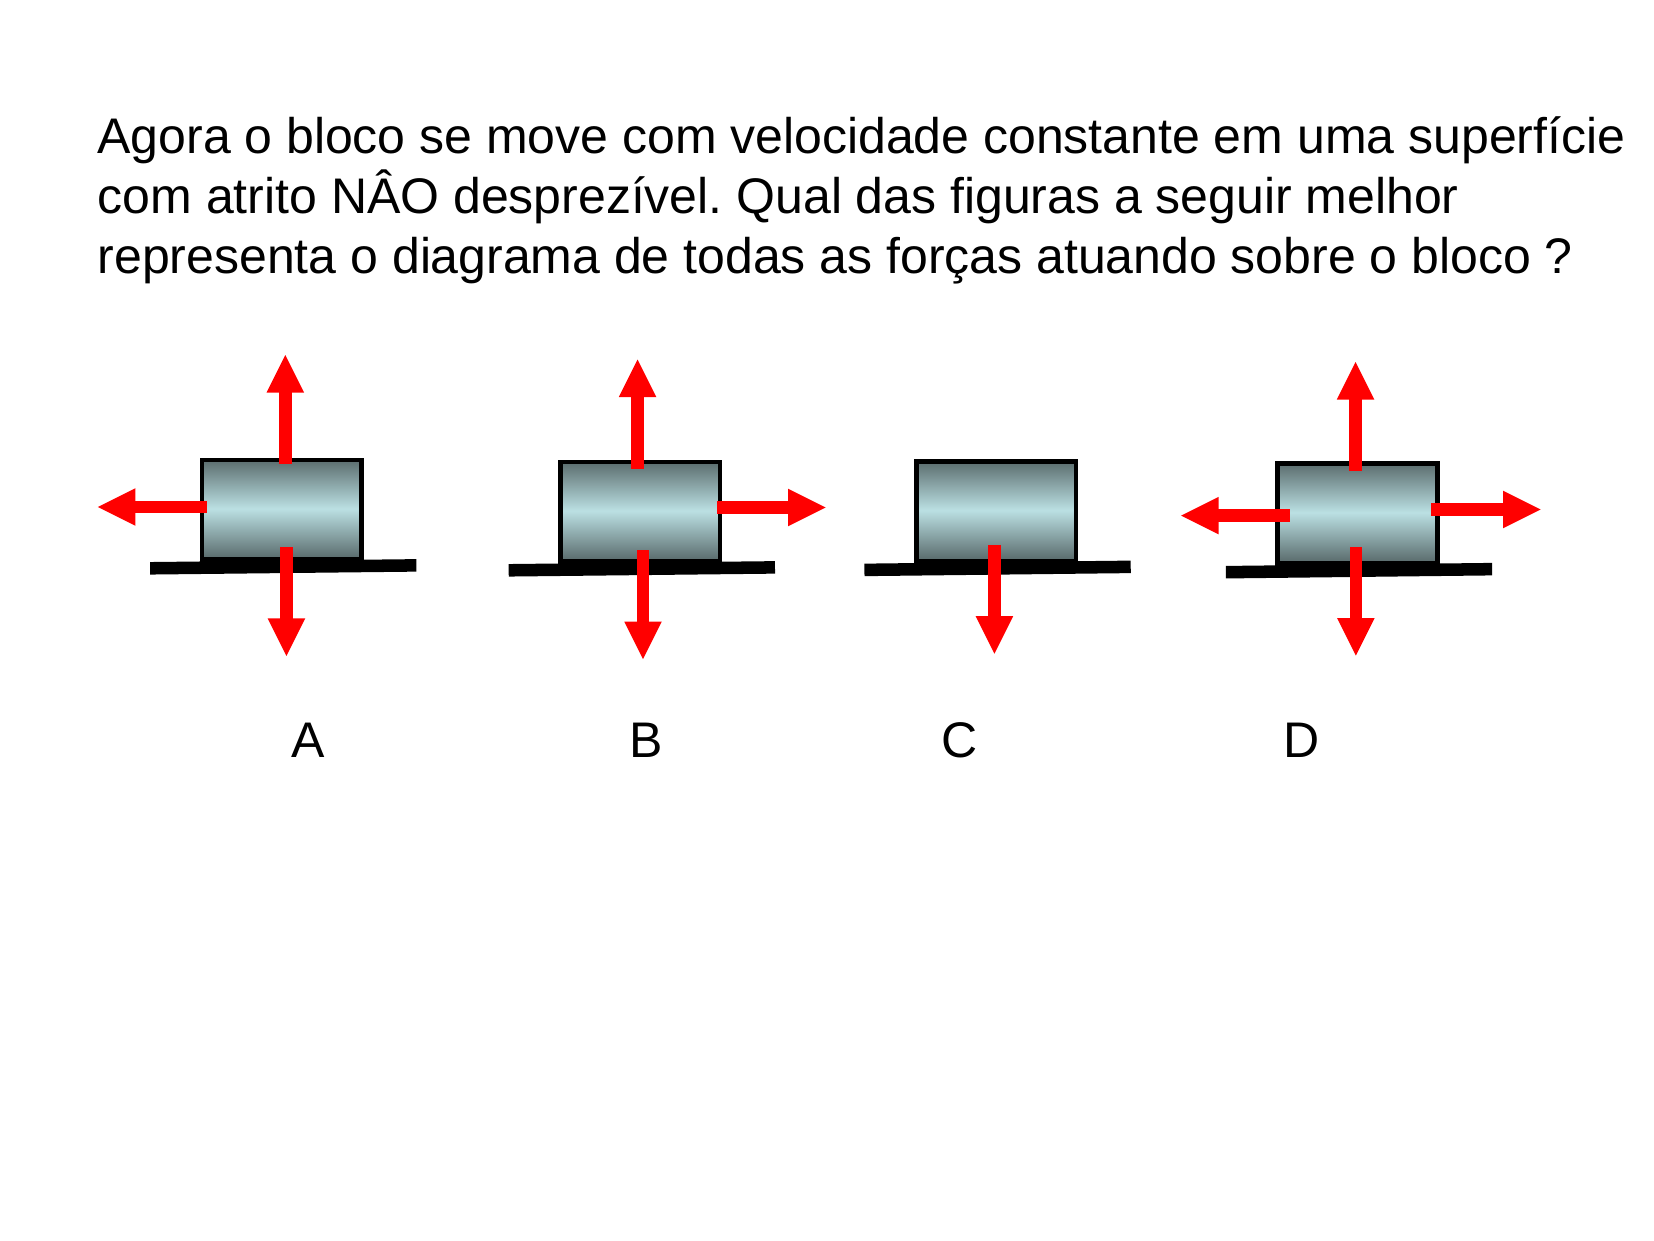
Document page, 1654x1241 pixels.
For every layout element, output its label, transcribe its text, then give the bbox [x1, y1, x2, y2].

text_box [916, 461, 1076, 562]
text_box [201, 460, 362, 560]
text_box A B C D [213, 700, 1446, 776]
text_box [1277, 463, 1438, 564]
title Agora o bloco se move com velocidade constante em uma superfície com atrito NÂO desprezível. Qual das figuras a seguir melhor representa o diagrama de todas as forças atuando sobre o bloco ? [82, 49, 1654, 338]
text_box [560, 462, 721, 562]
